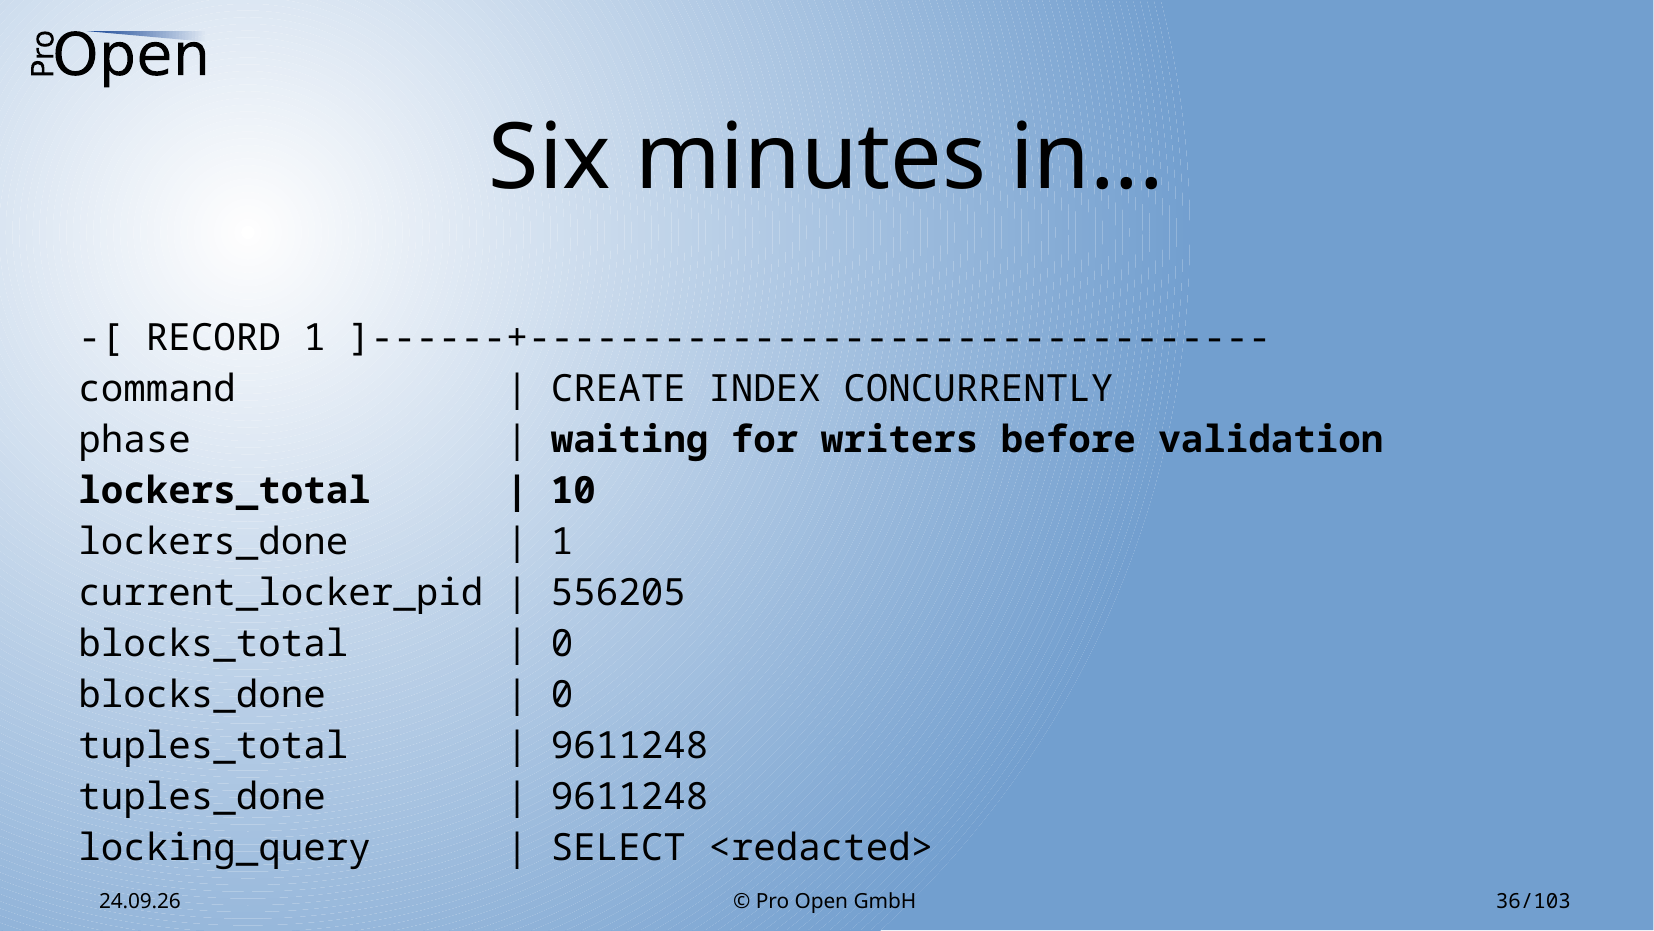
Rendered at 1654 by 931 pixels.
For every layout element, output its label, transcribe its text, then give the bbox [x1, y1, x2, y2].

title Six minutes in... [82, 88, 1571, 218]
text_box -[ RECORD 1 ]------+--------------------------------- command | CREATE INDEX CONCURRENTLY phase | waiting for writers before validation lockers_total | 10 lockers_done | 1 current_locker_pid | 556205 blocks_total | 0 blocks_done | 0 tuples_total | 9611248 tuples_done | 9611248 locking_query | SELECT <redacted> [63, 303, 1595, 804]
